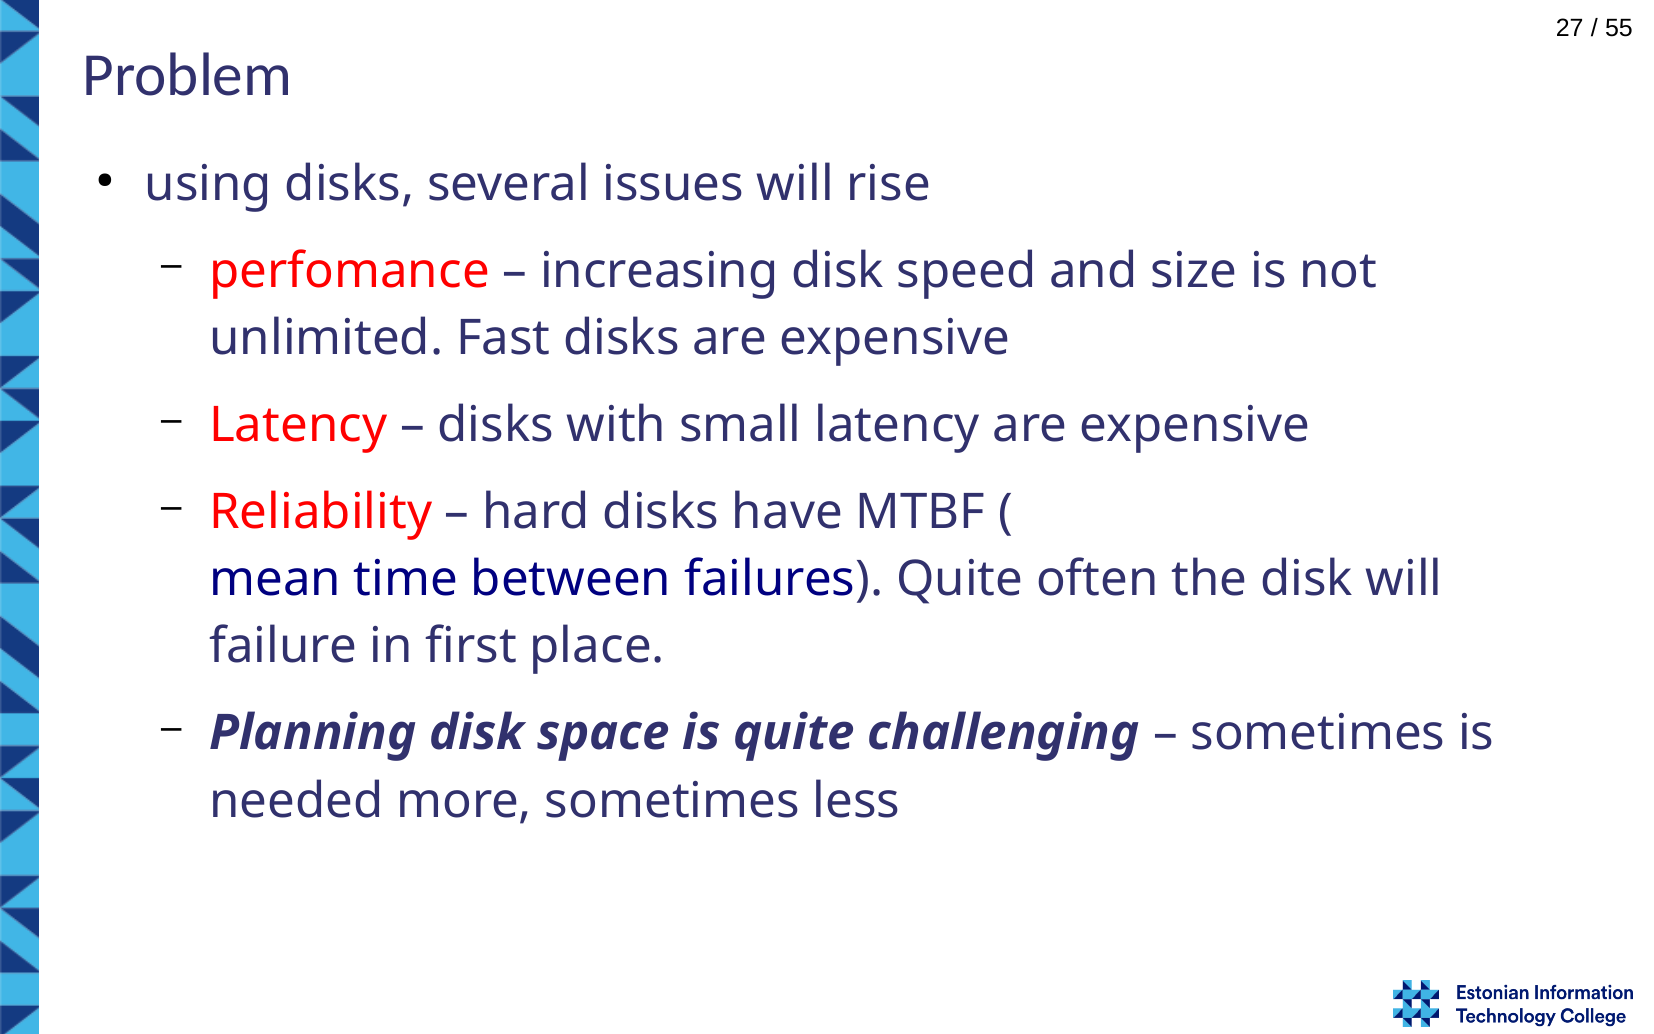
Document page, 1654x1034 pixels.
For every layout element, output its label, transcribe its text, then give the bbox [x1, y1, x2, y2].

title Problem [82, 41, 1571, 119]
list using disks, several issues will rise perfomance – increasing disk speed and size is not unlimited. Fast disks are expensive Latency – disks with small latency are expensive Reliability – hard disks have MTBF (mean time between failures). Quite often the disk will failure in first place. Planning disk space is quite challenging – sometimes is needed more, sometimes less [80, 147, 1536, 841]
picture [1393, 980, 1633, 1027]
